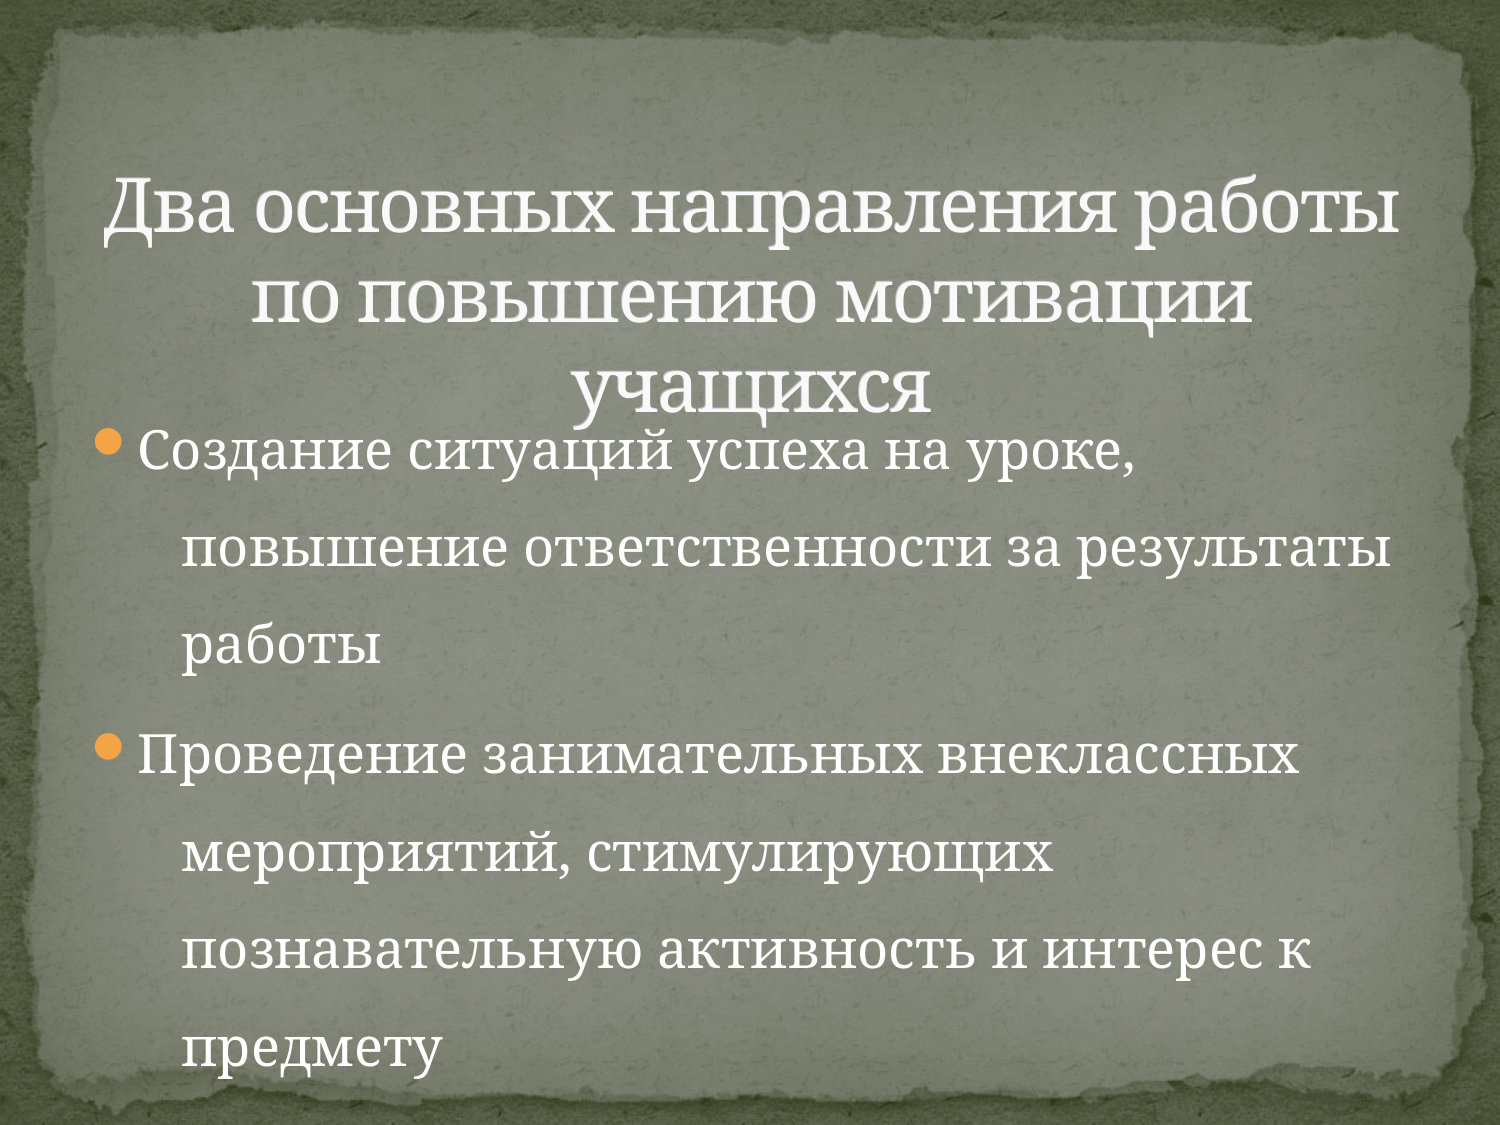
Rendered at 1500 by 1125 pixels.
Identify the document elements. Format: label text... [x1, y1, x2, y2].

picture [0, 0, 1500, 1125]
list Создание ситуаций успеха на уроке, повышение ответственности за результаты работы Проведение занимательных внеклассных мероприятий, стимулирующих познавательную активность и интерес к предмету [76, 375, 1427, 1125]
title Два основных направления работы по повышению мотивации учащихся [76, 149, 1427, 351]
